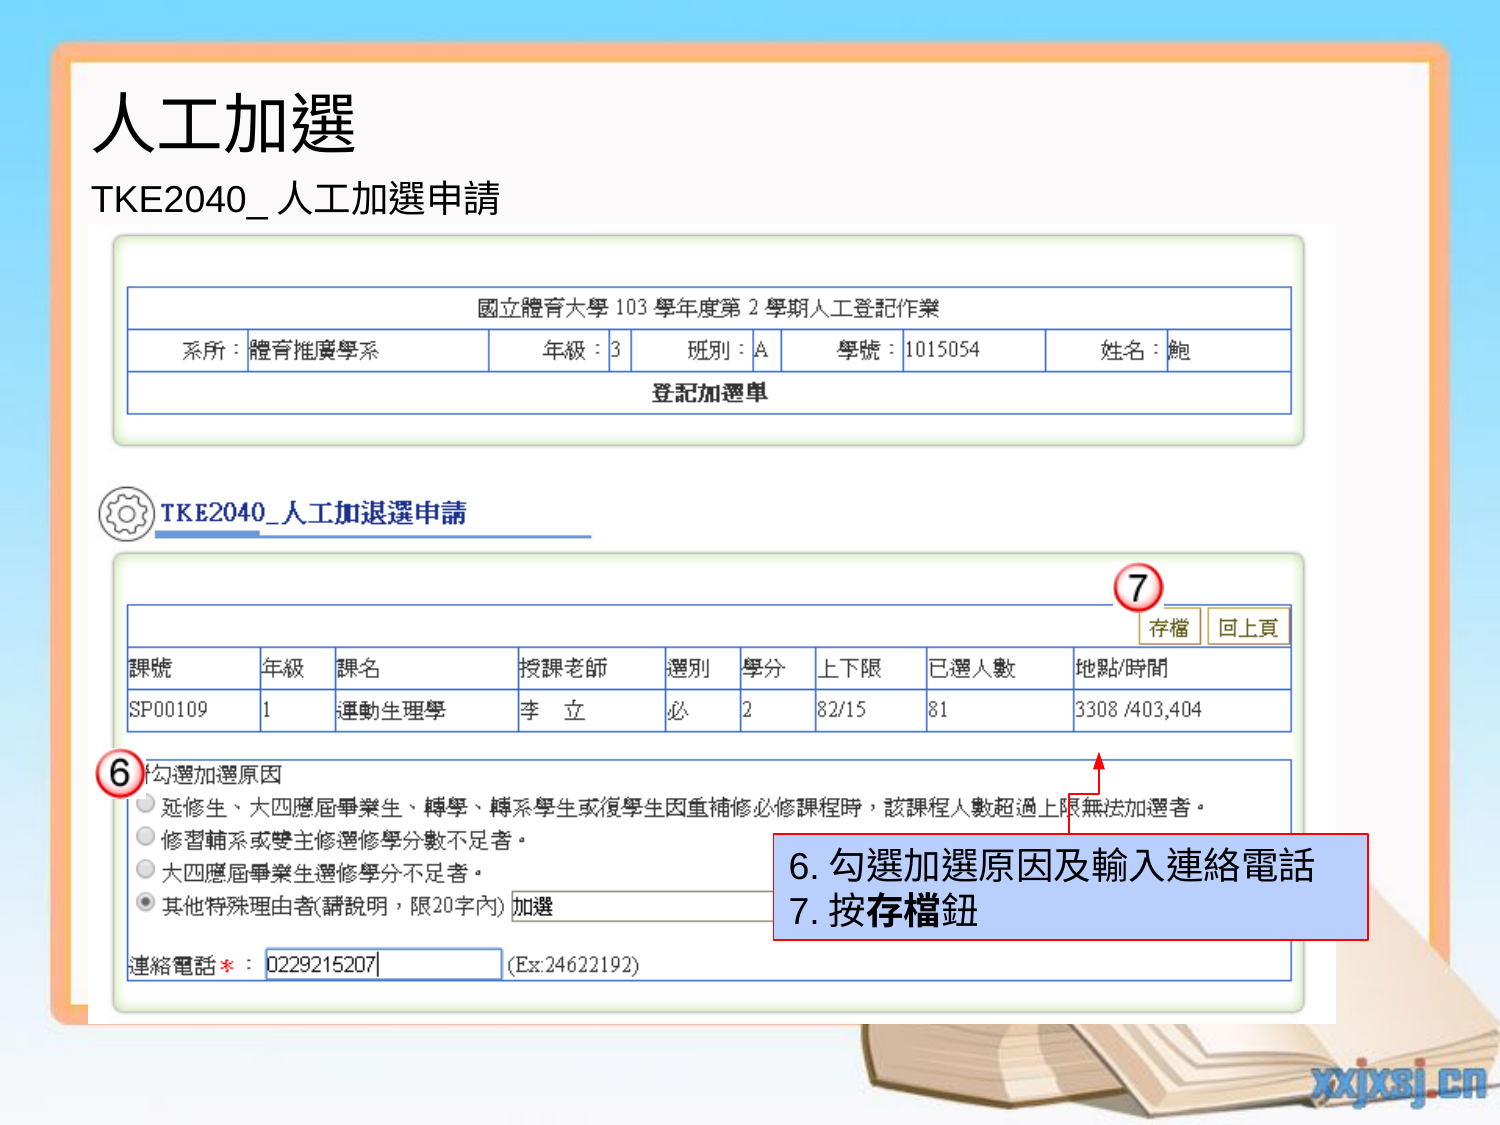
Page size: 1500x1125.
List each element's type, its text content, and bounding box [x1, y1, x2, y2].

text_box 6.勾選加選原因及輸入連絡電話 7.按存檔鈕 [773, 834, 1369, 941]
text_box 人工加選 [75, 66, 1426, 177]
text_box TKE2040_人工加選申請 [75, 167, 512, 229]
picture [0, 0, 1500, 1125]
